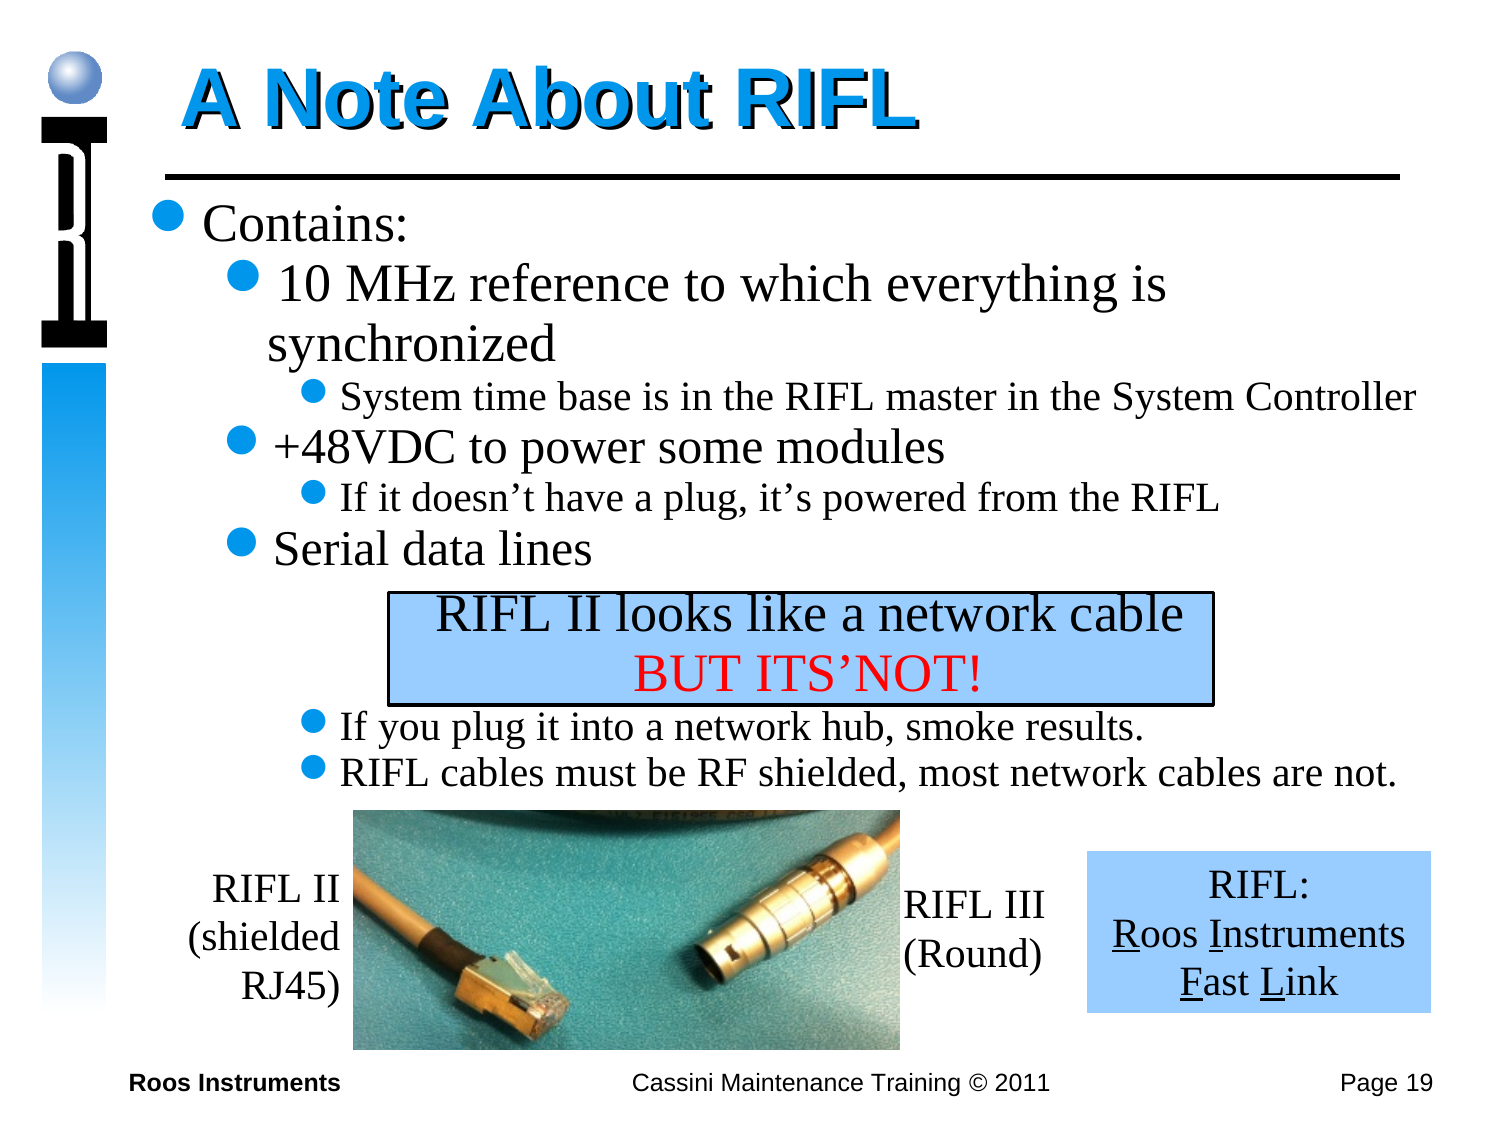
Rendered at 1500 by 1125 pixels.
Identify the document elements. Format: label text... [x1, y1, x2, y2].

text_box RIFL: Roos Instruments Fast Link [1087, 851, 1431, 1013]
picture [353, 810, 901, 1051]
text_box RIFL II (shielded RJ45) [187, 862, 341, 1009]
text_box RIFL III (Round) [903, 879, 1047, 998]
list Contains: 10 MHz reference to which everything is synchronized System time base is in the RIFL master in the System Controller +48VDC to power some modules If it doesn’t have a plug, it’s powered from the RIFL Serial data lines RIFL II looks like a network cable BUT ITS’NOT! If you plug it into a network hub, smoke results. RIFL cables must be RF shielded, most network cables are not. [133, 185, 1457, 814]
title A Note About RIFL [165, 43, 1441, 152]
